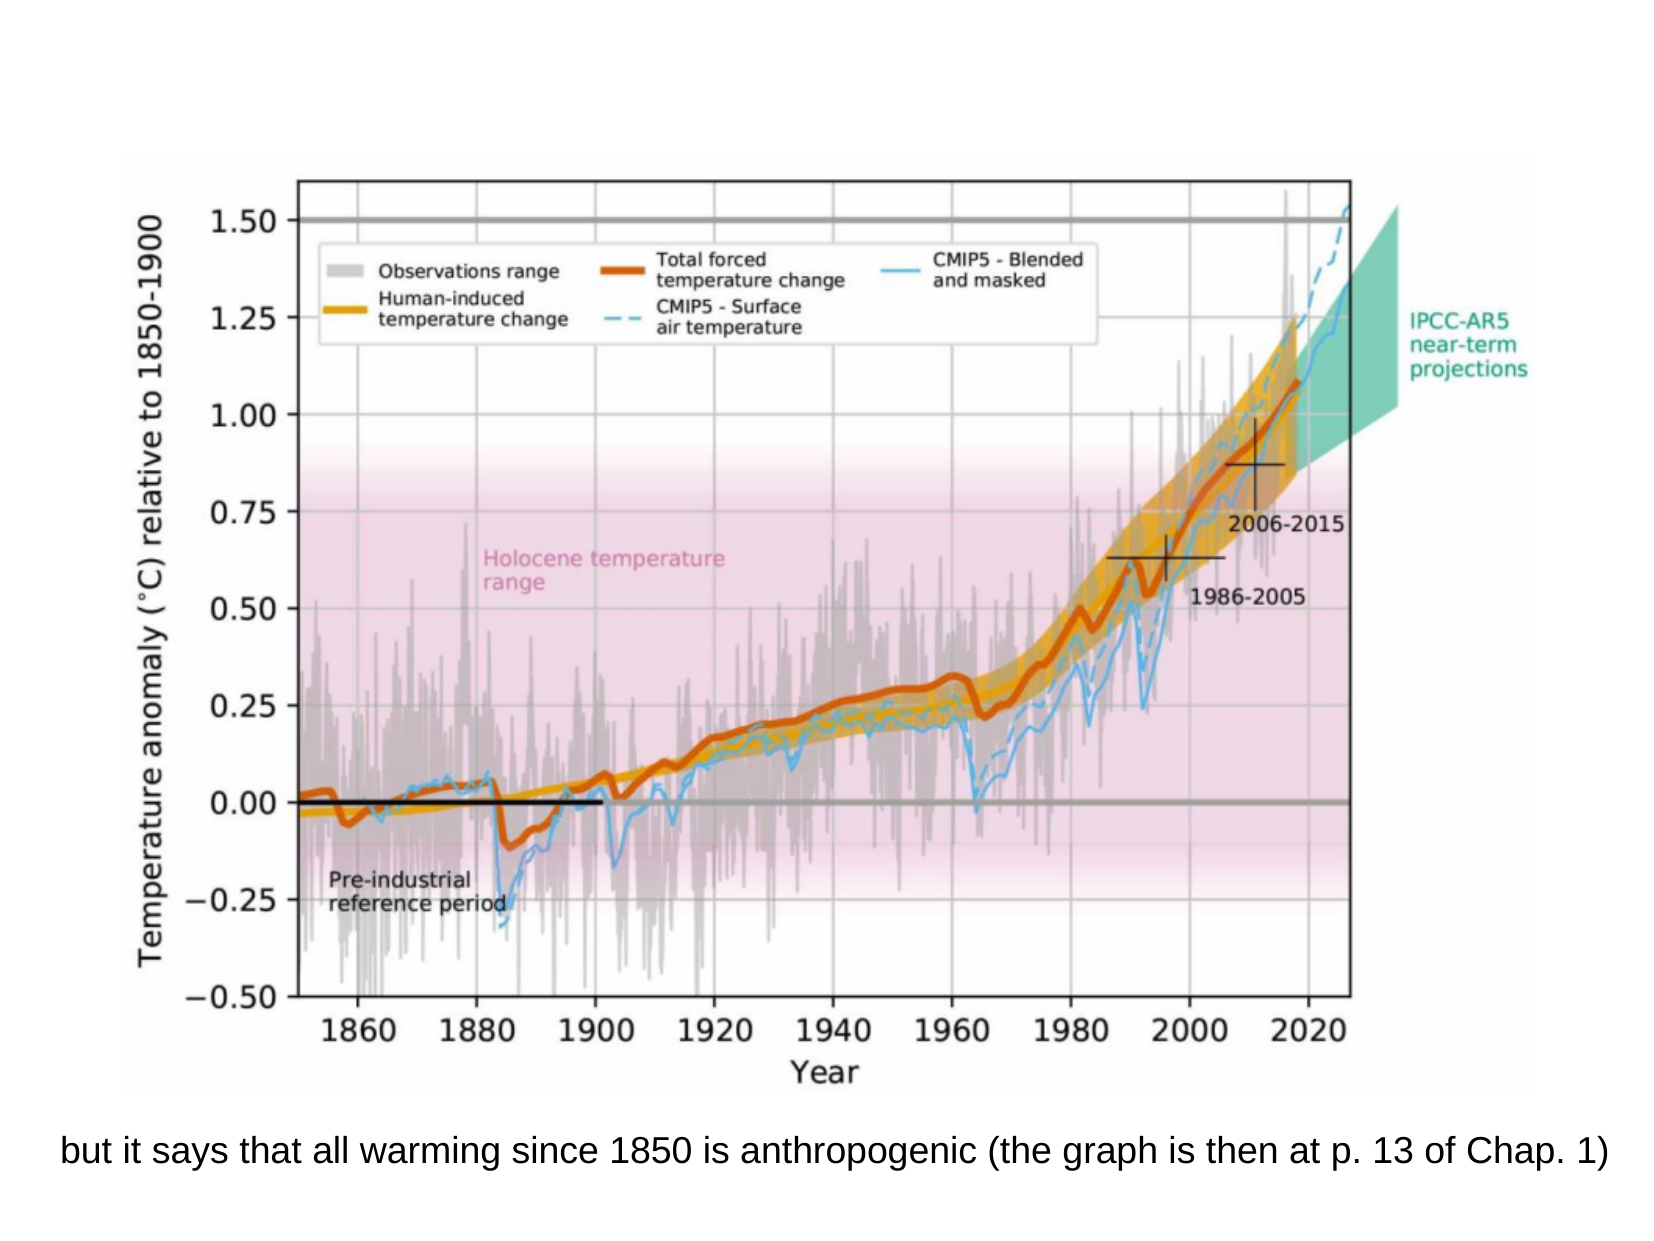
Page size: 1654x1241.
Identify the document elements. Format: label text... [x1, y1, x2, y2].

text_box but it says that all warming since 1850 is anthropogenic (the graph is then at p. 13 of Chap. 1) [40, 1122, 1630, 1179]
picture [119, 153, 1542, 1093]
